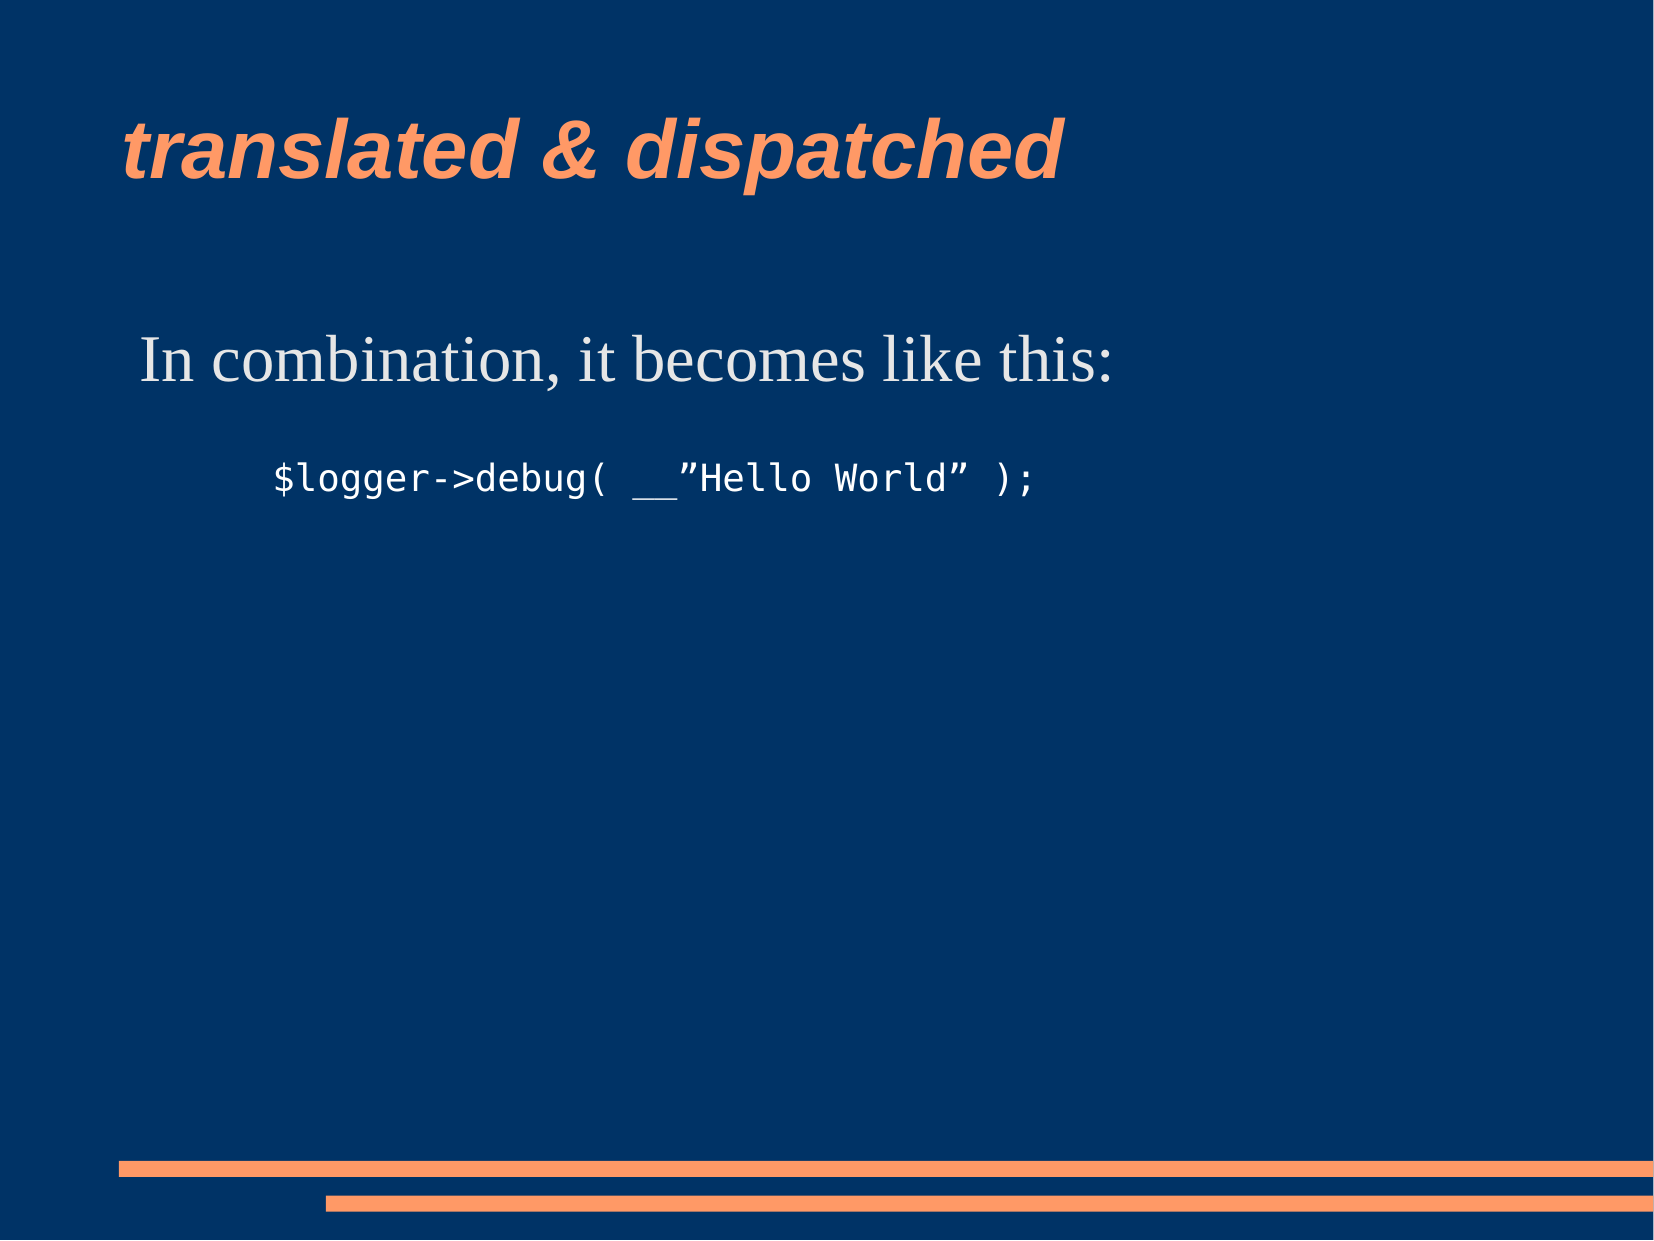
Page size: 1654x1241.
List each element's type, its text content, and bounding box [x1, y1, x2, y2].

text_box $logger->debug( __”Hello World” ); [257, 449, 1053, 508]
title translated & dispatched [121, 46, 1534, 254]
list In combination, it becomes like this: [121, 322, 1561, 1133]
